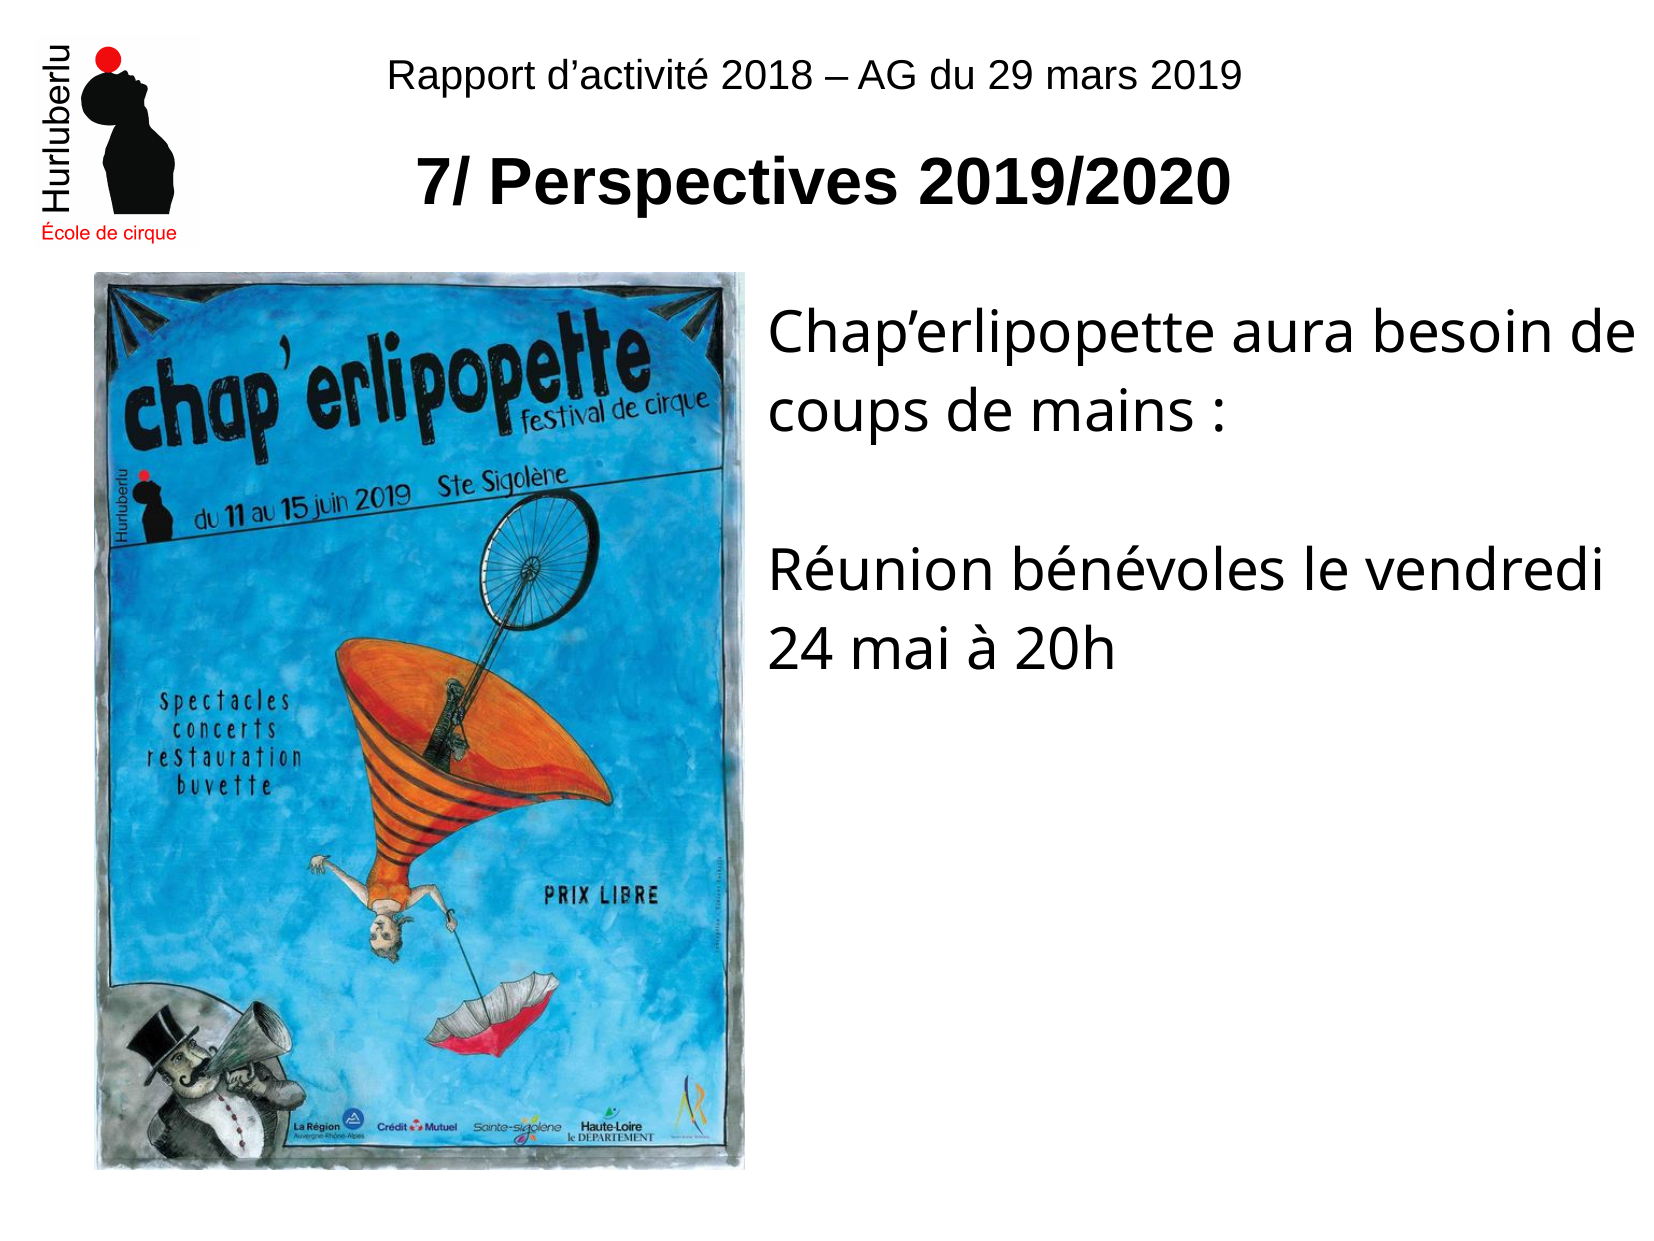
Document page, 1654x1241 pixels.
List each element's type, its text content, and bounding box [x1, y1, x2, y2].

picture [94, 272, 745, 1170]
title Rapport d’activité 2018 – AG du 29 mars 2019 7/ Perspectives 2019/2020 [70, 23, 1559, 248]
text_box Chap’erlipopette aura besoin de coups de mains : Réunion bénévoles le vendredi 24 mai à 20h [767, 289, 1642, 1170]
picture [35, 35, 201, 249]
